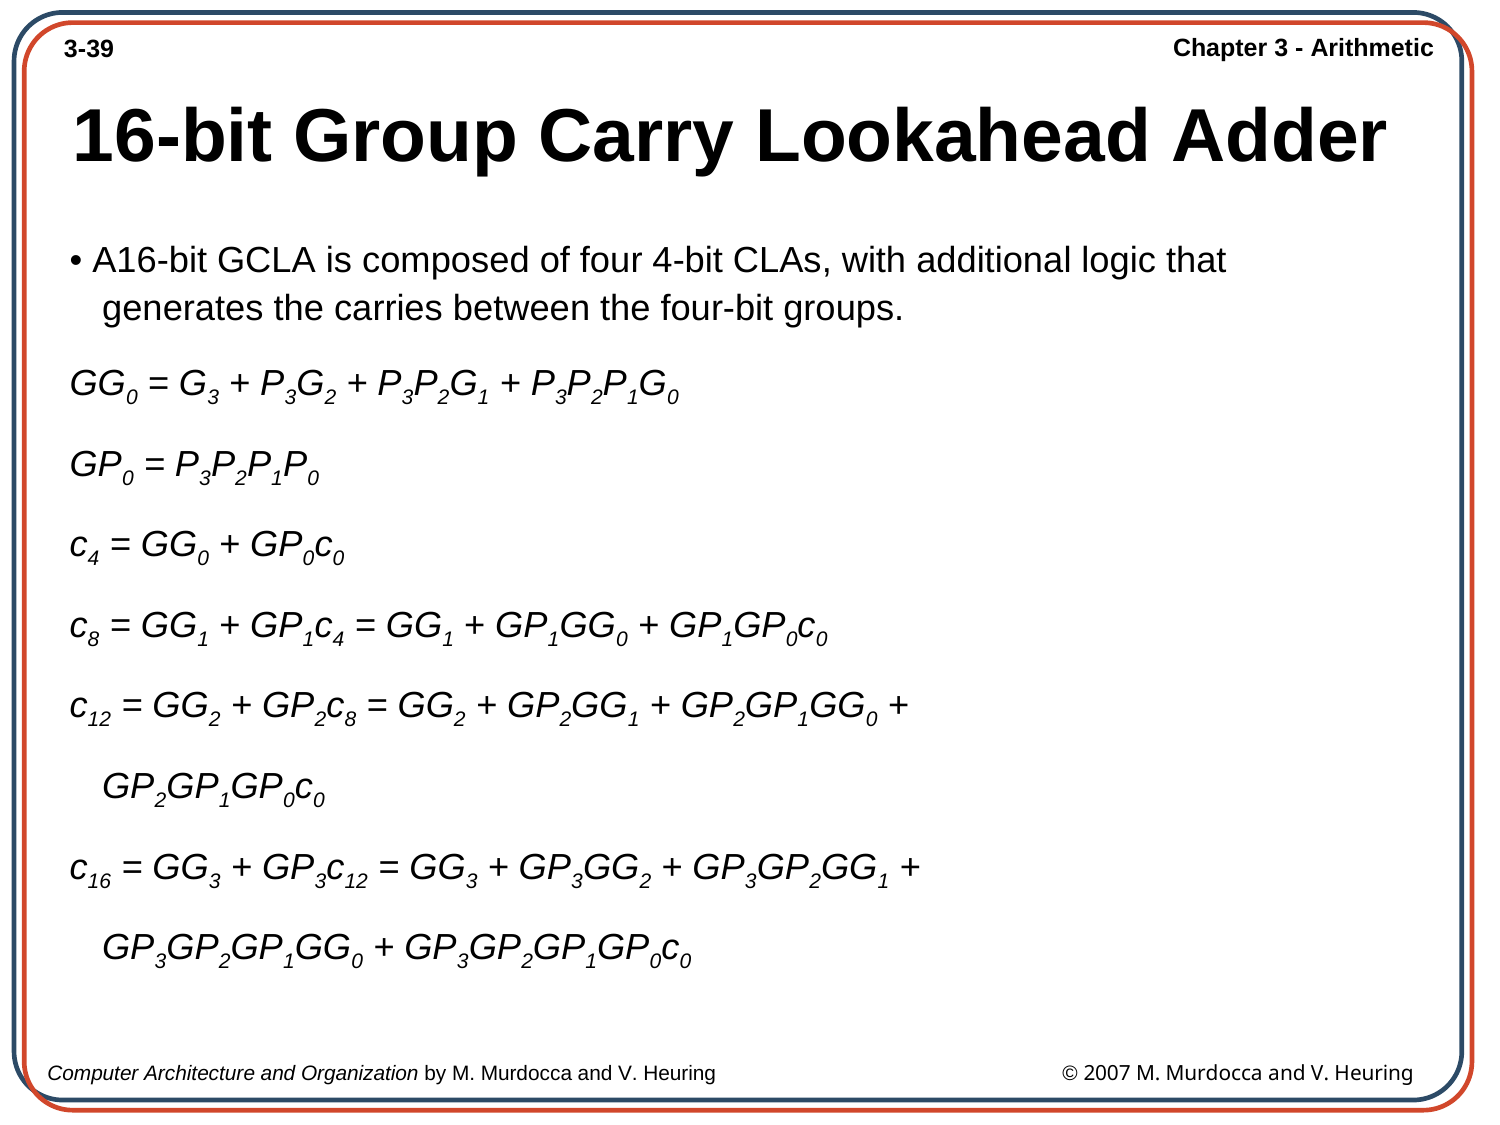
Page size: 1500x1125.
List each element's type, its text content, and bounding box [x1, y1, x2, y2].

text_box • A16-bit GCLA is composed of four 4-bit CLAs, with additional logic that generates the carries between the four-bit groups. GG0 = G3 + P3G2 + P3P2G1 + P3P2P1G0 GP0 = P3P2P1P0 c4 = GG0 + GP0c0 c8 = GG1 + GP1c4 = GG1 + GP1GG0 + GP1GP0c0 c12 = GG2 + GP2c8 = GG2 + GP2GG1 + GP2GP1GG0 + GP2GP1GP0c0 c16 = GG3 + GP3c12 = GG3 + GP3GG2 + GP3GP2GG1 + GP3GP2GP1GG0 + GP3GP2GP1GP0c0 [37, 224, 1401, 988]
title 16-bit Group Carry Lookahead Adder [37, 74, 1425, 200]
